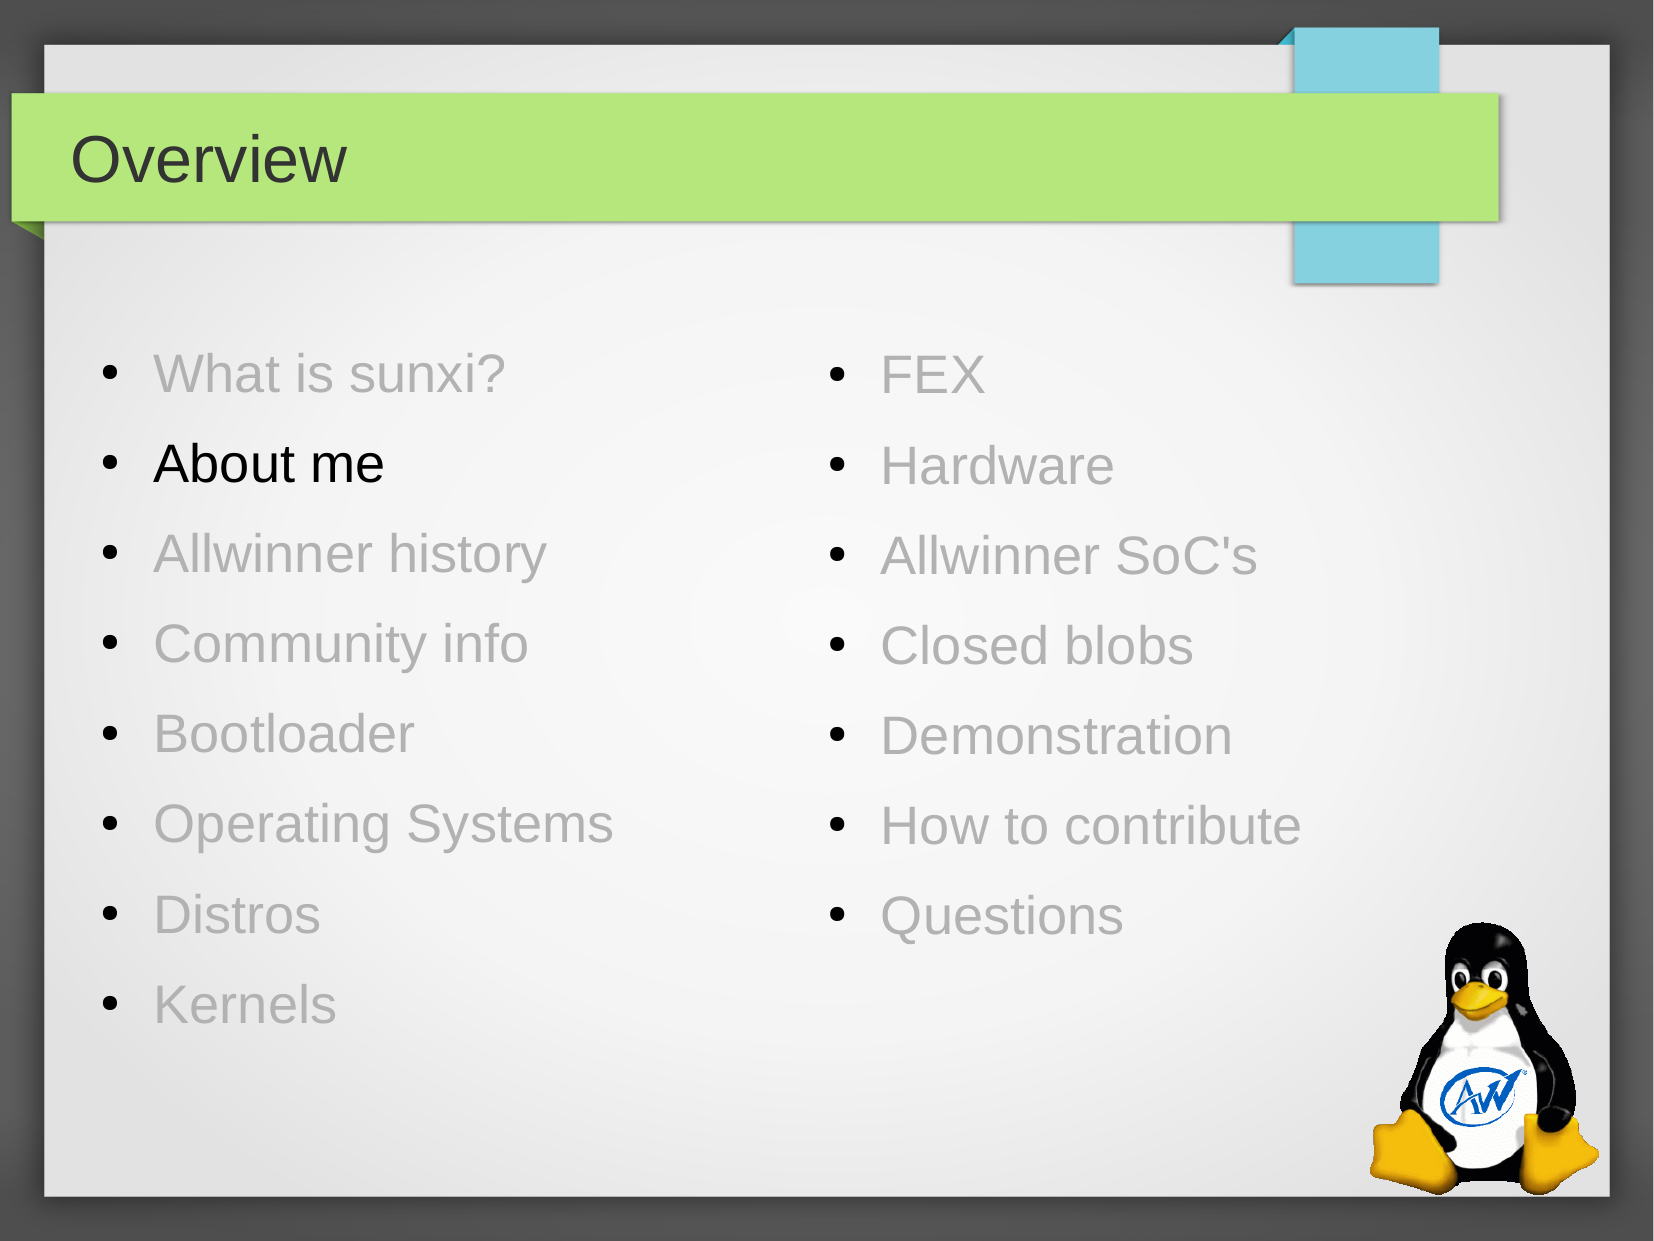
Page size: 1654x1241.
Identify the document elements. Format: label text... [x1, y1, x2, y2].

list What is sunxi? About me Allwinner history Community info Bootloader Operating Systems Distros Kernels [82, 343, 781, 1063]
list FEX Hardware Allwinner SoC's Closed blobs Demonstration How to contribute Questions [810, 345, 1508, 1065]
picture [0, 0, 1654, 1241]
title Overview [70, 106, 1229, 213]
